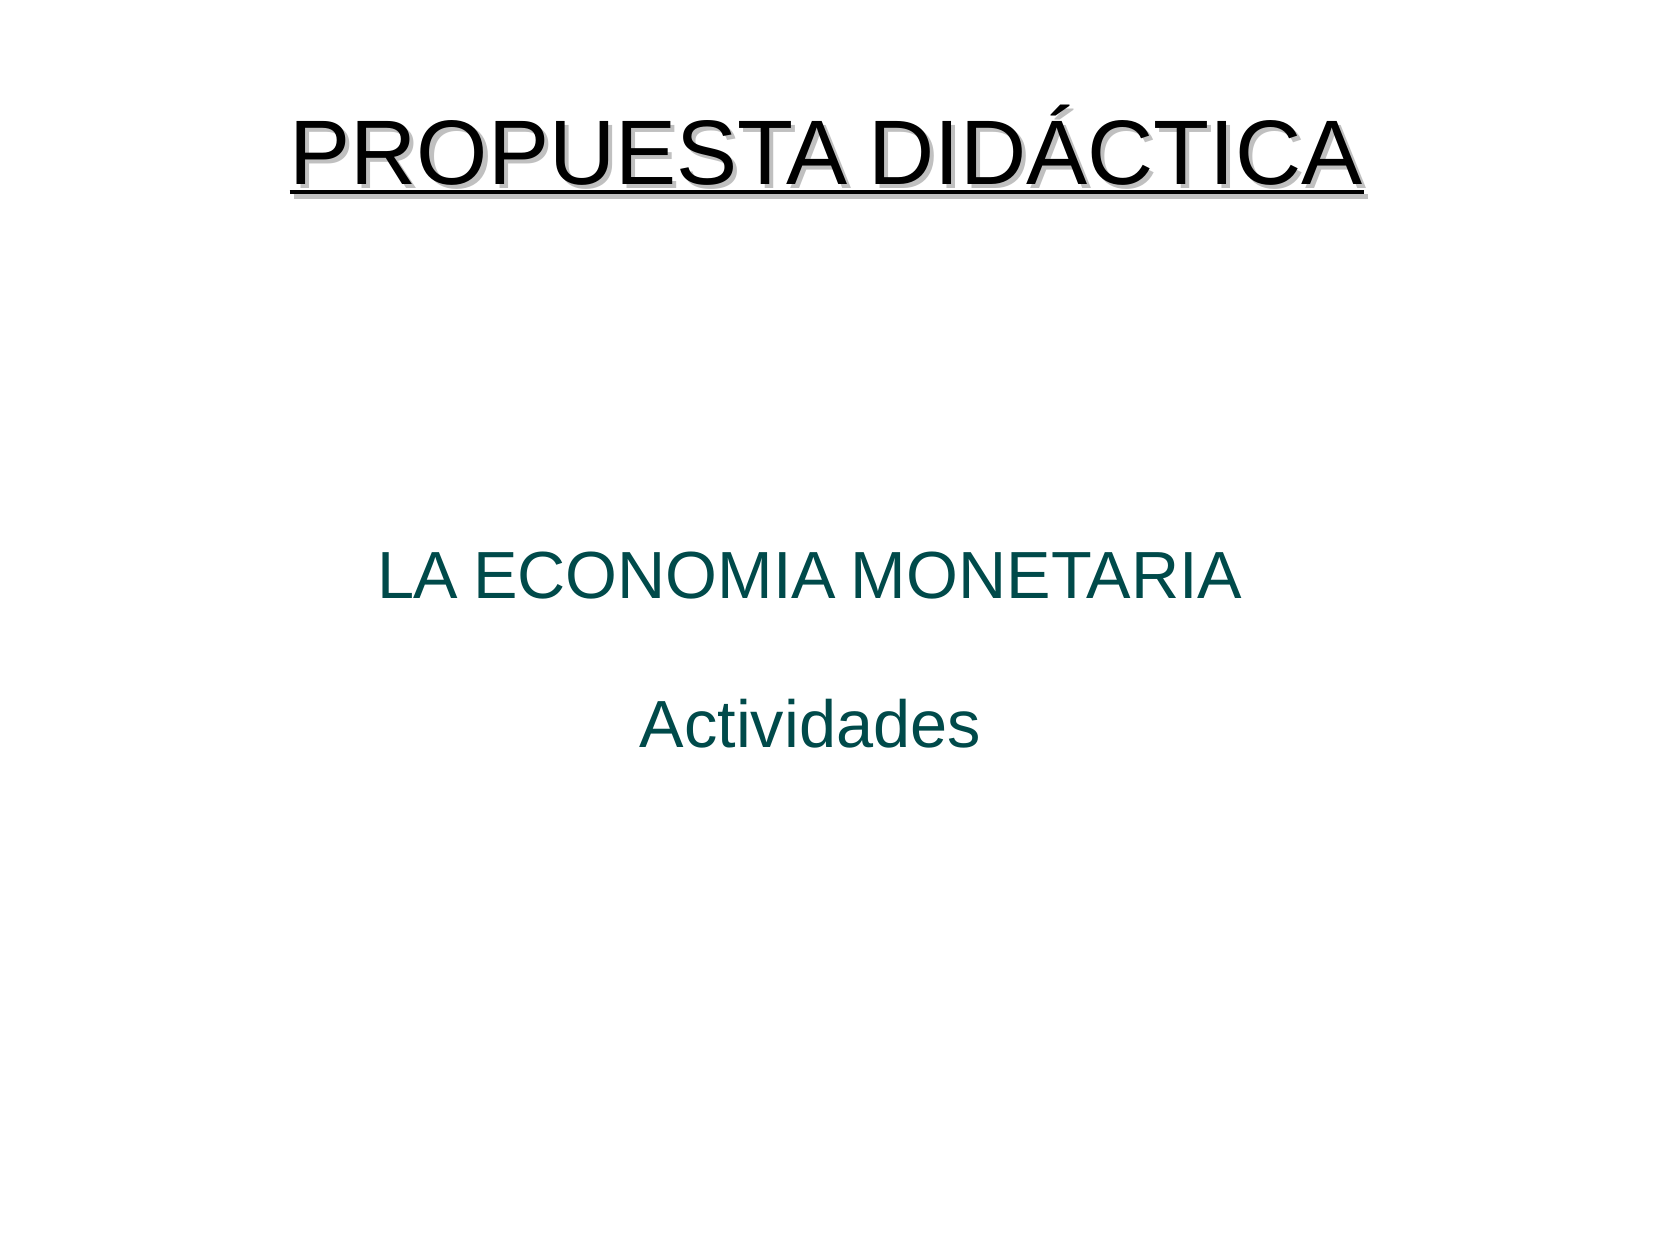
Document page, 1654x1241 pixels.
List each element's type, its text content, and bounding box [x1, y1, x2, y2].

subtitle LA ECONOMIA MONETARIA Actividades [82, 290, 1538, 1010]
title PROPUESTA DIDÁCTICA [82, 49, 1571, 257]
